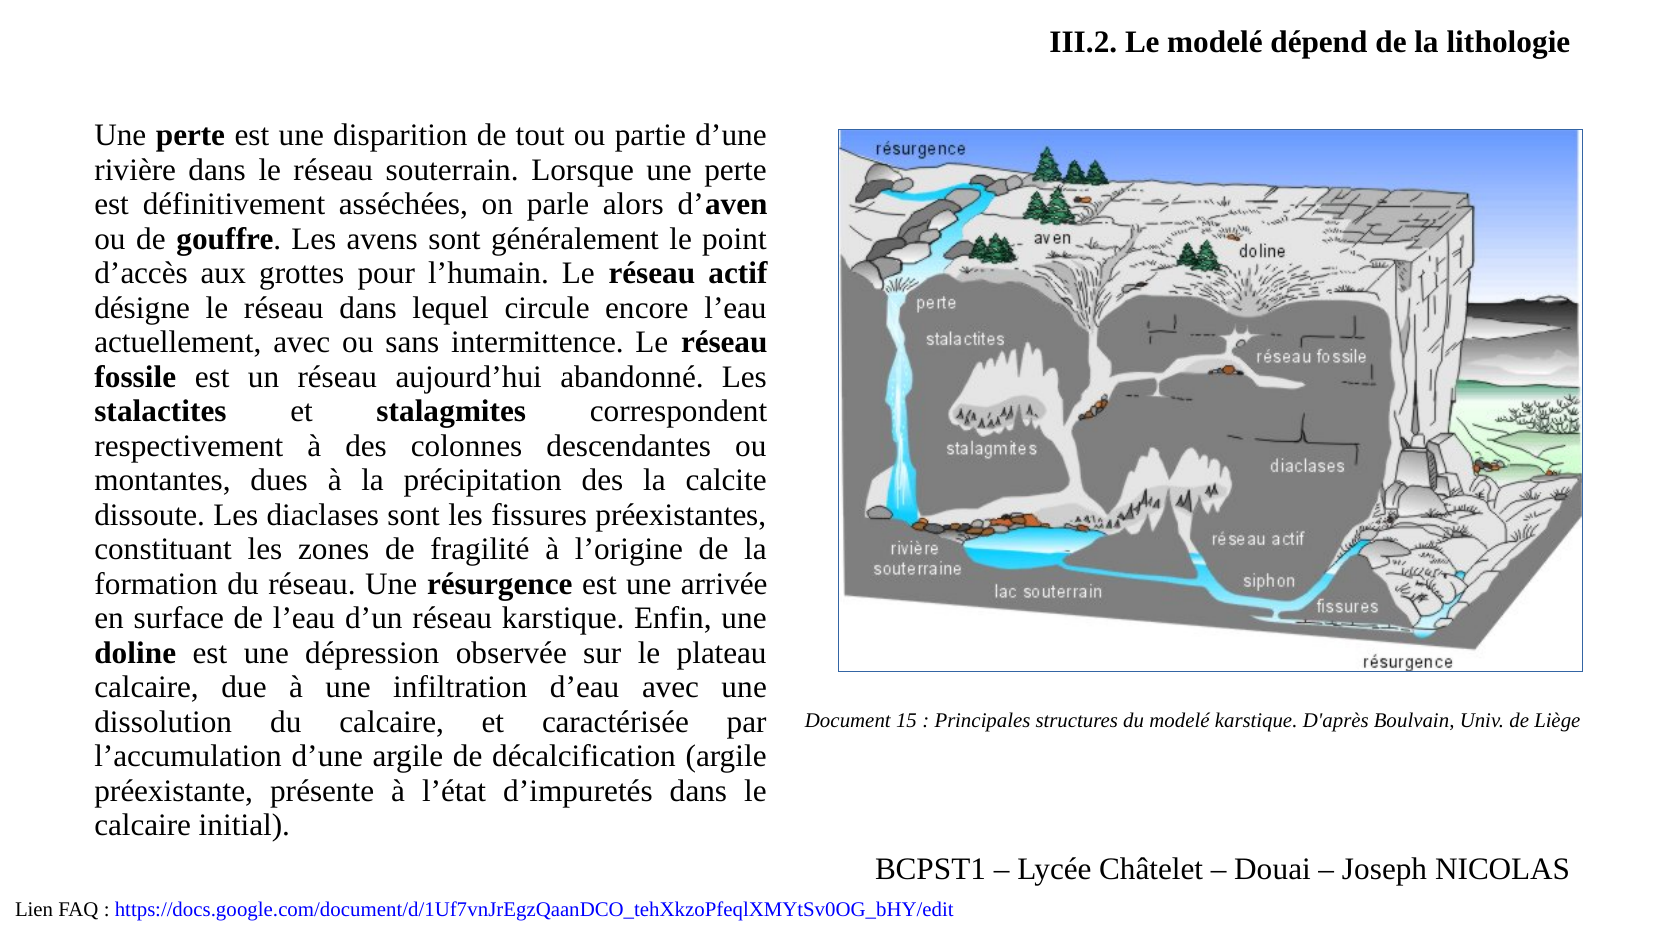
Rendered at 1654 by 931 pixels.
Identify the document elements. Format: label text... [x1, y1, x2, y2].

text_box Une perte est une disparition de tout ou partie d’une rivière dans le réseau souterrain. Lorsque une perte est définitivement asséchées, on parle alors d’aven ou de gouffre. Les avens sont généralement le point d’accès aux grottes pour l’humain. Le réseau actif désigne le réseau dans lequel circule encore l’eau actuellement, avec ou sans intermittence. Le réseau fossile est un réseau aujourd’hui abandonné. Les stalactites et stalagmites correspondent respectivement à des colonnes descendantes ou montantes, dues à la précipitation des la calcite dissoute. Les diaclases sont les fissures préexistantes, constituant les zones de fragilité à l’origine de la formation du réseau. Une résurgence est une arrivée en surface de l’eau d’un réseau karstique. Enfin, une doline est une dépression observée sur le plateau calcaire, due à une infiltration d’eau avec une dissolution du calcaire, et caractérisée par l’accumulation d’une argile de décalcification (argile préexistante, présente à l’état d’impuretés dans le calcaire initial). [94, 118, 768, 863]
text_box III.2. Le modelé dépend de la lithologie [637, 5, 1571, 78]
picture [838, 129, 1583, 672]
text_box BCPST1 – Lycée Châtelet – Douai – Joseph NICOLAS [637, 832, 1571, 905]
text_box Lien FAQ : https://docs.google.com/document/d/1Uf7vnJrEgzQaanDCO_tehXkzoPfeqlXMYtSv0OG_bHY/edit [0, 897, 993, 931]
text_box Document 15 : Principales structures du modelé karstique. D'après Boulvain, Univ. de Liège [755, 708, 1630, 751]
